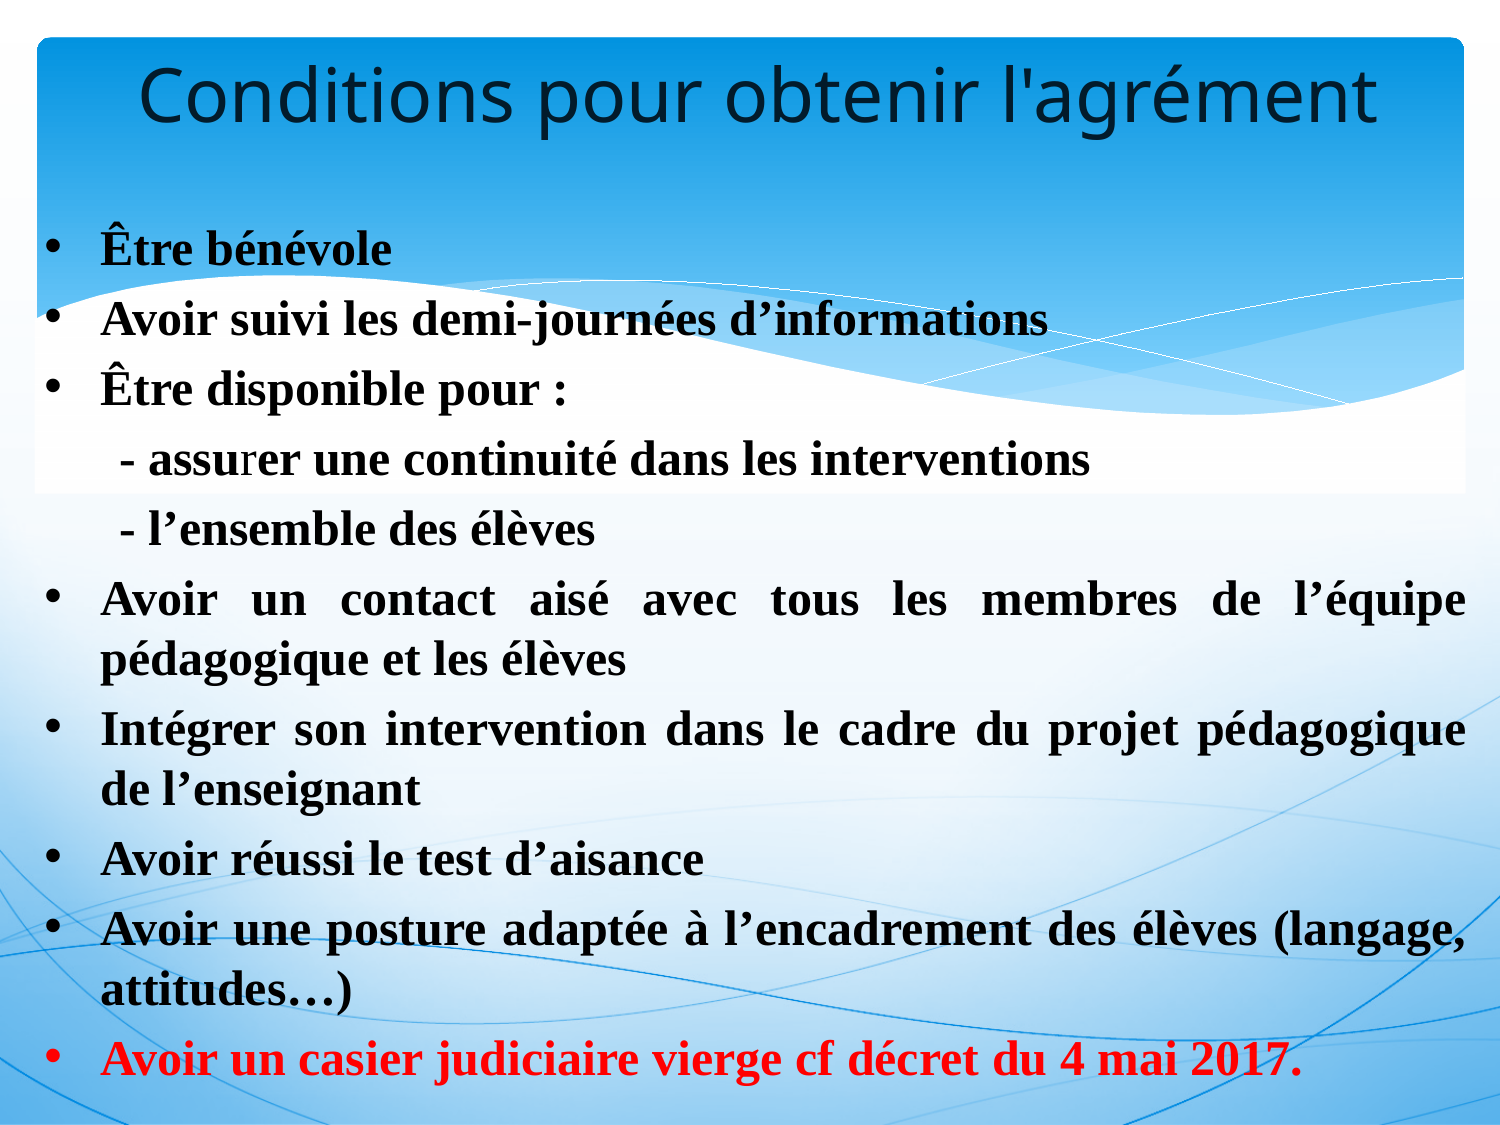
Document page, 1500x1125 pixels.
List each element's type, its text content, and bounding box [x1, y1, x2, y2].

text_box Être bénévole Avoir suivi les demi-journées d’informations Être disponible pour : - assurer une continuité dans les interventions - l’ensemble des élèves Avoir un contact aisé avec tous les membres de l’équipe pédagogique et les élèves Intégrer son intervention dans le cadre du projet pédagogique de l’enseignant Avoir réussi le test d’aisance Avoir une posture adaptée à l’encadrement des élèves (langage, attitudes…) Avoir un casier judiciaire vierge cf décret du 4 mai 2017. [29, 208, 1483, 1093]
text_box Conditions pour obtenir l'agrément [105, 40, 1412, 209]
picture [0, 0, 1500, 1125]
